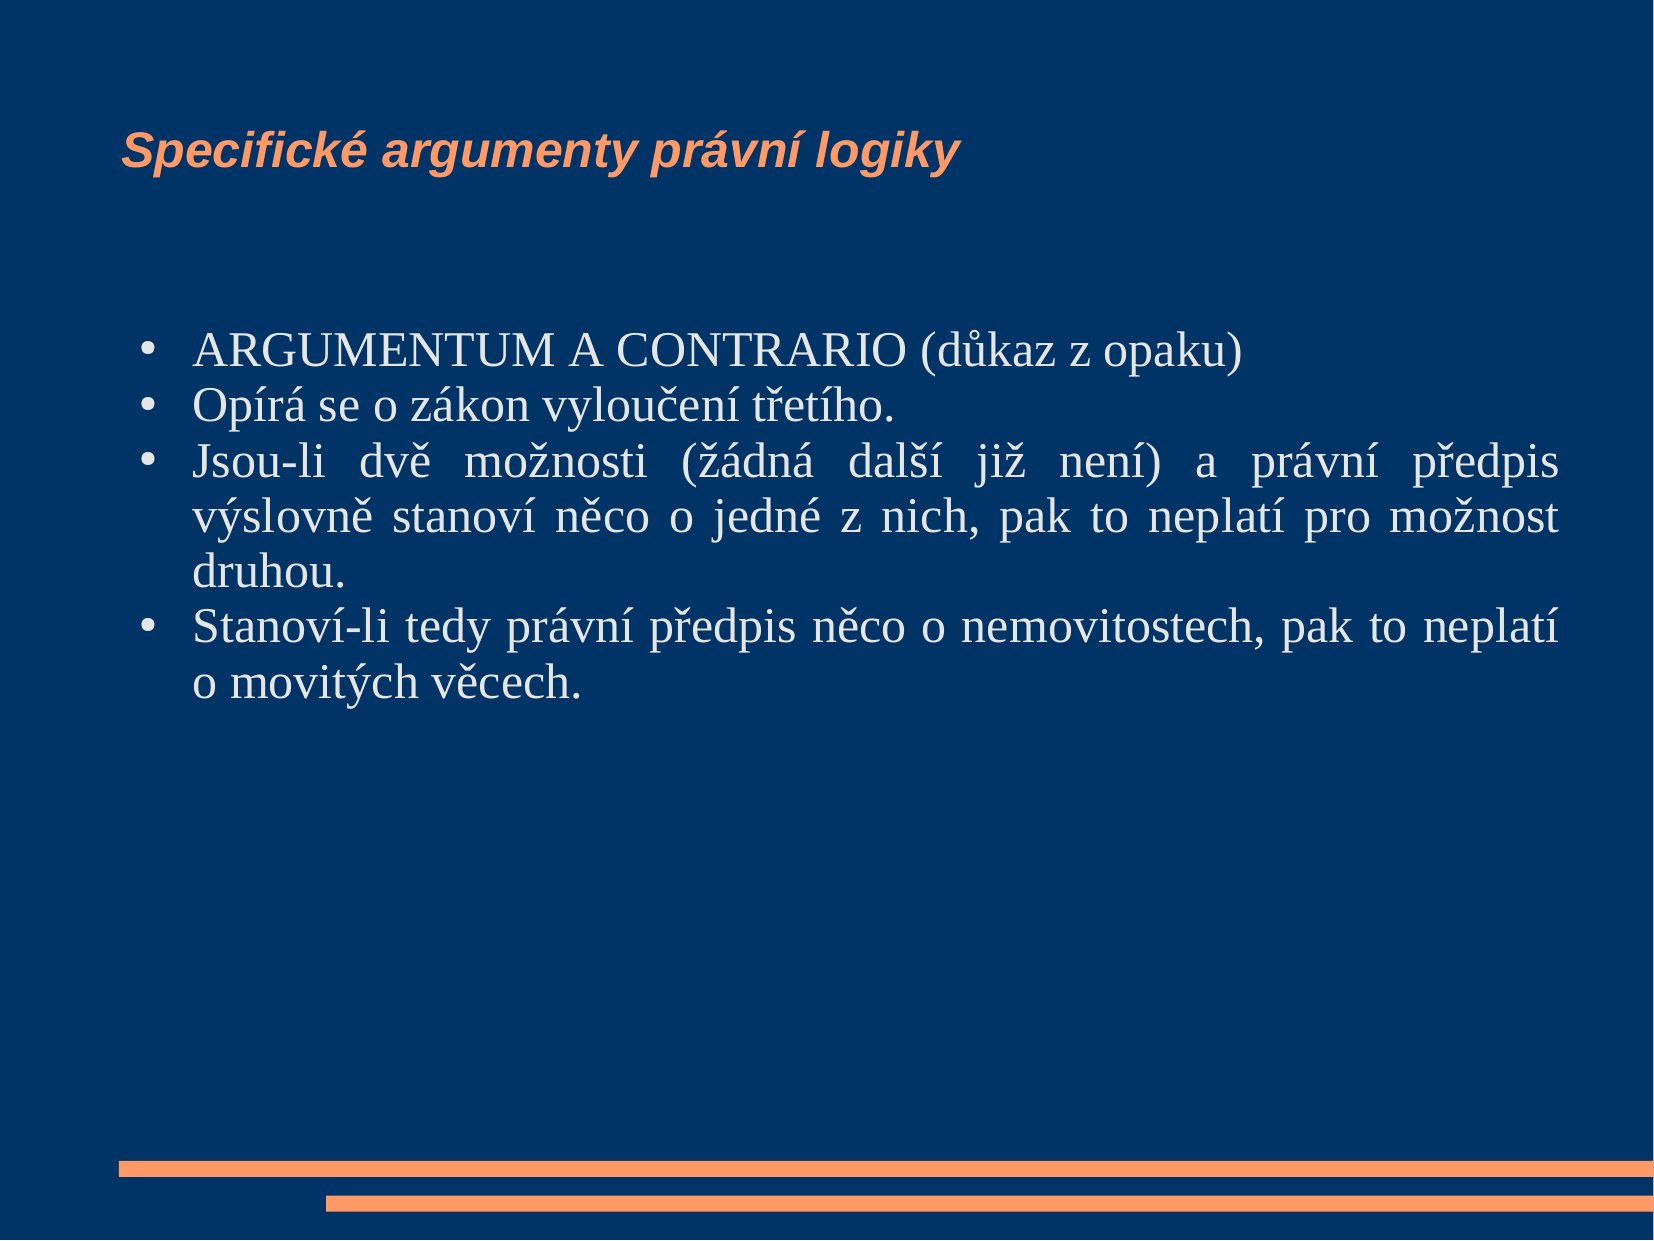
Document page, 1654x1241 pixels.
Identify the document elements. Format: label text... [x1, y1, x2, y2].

title Specifické argumenty právní logiky [121, 46, 1534, 254]
list ARGUMENTUM A CONTRARIO (důkaz z opaku) Opírá se o zákon vyloučení třetího. Jsou-li dvě možnosti (žádná další již není) a právní předpis výslovně stanoví něco o jedné z nich, pak to neplatí pro možnost druhou. Stanoví-li tedy právní předpis něco o nemovitostech, pak to neplatí o movitých věcech. [121, 322, 1561, 1132]
